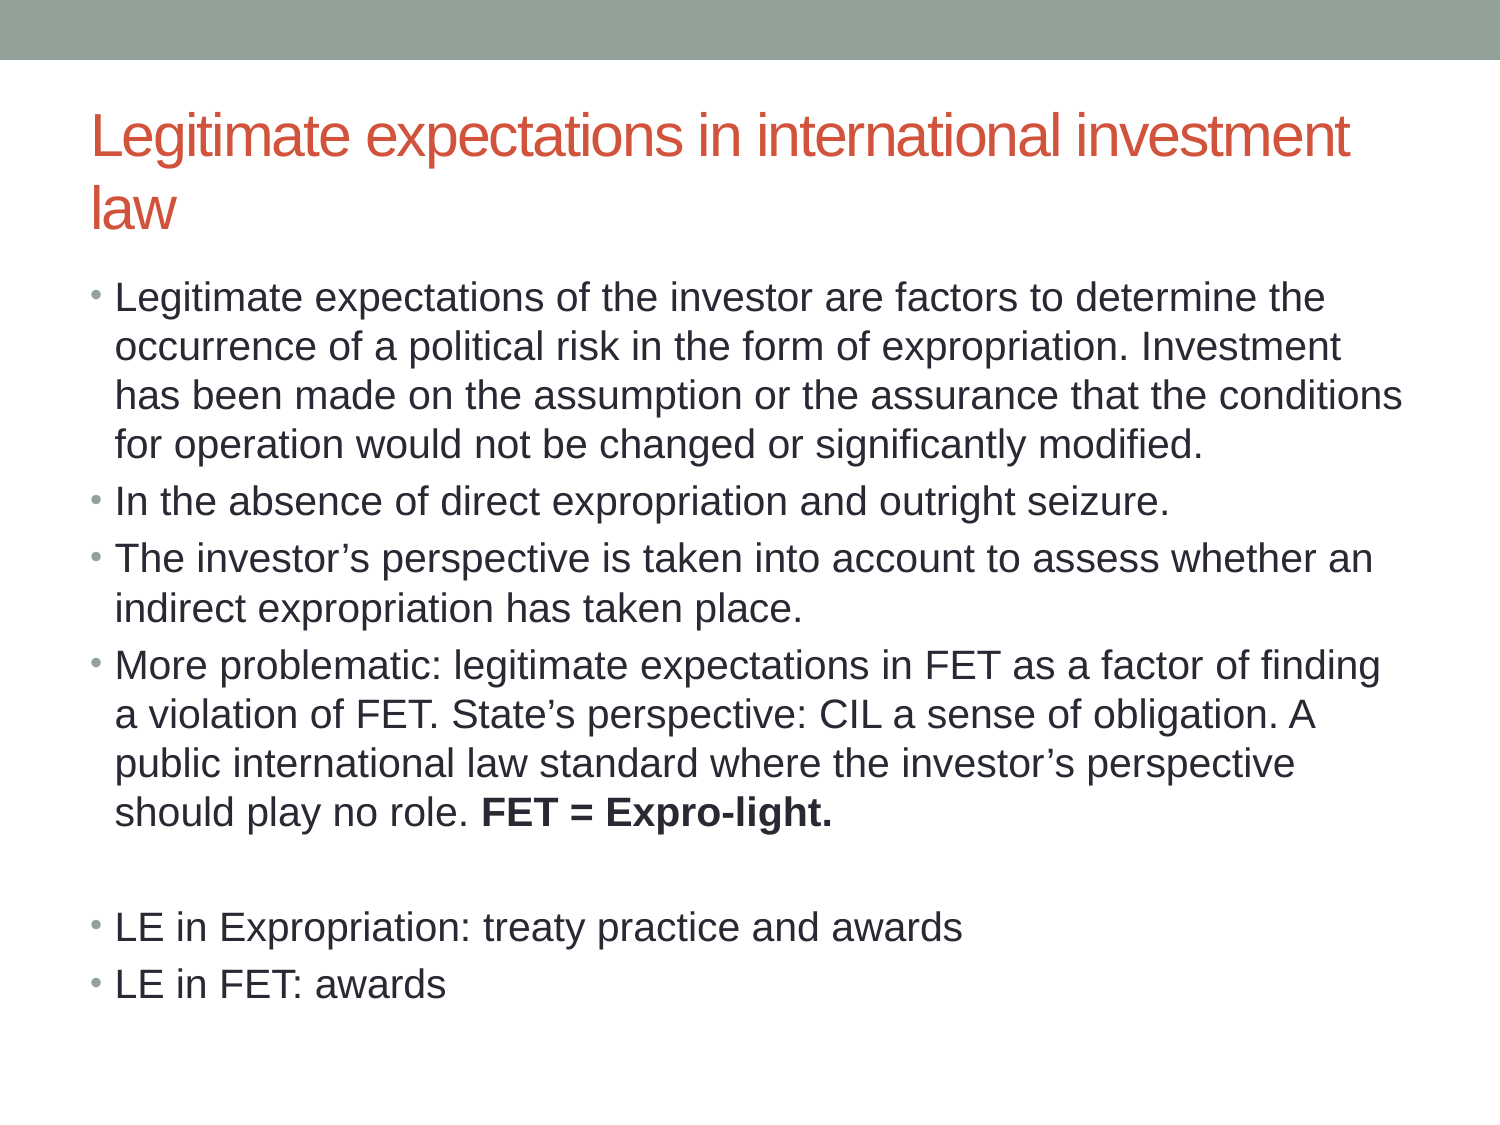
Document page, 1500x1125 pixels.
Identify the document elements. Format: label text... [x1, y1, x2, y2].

title Legitimate expectations in international investment law [75, 87, 1425, 250]
list Legitimate expectations of the investor are factors to determine the occurrence of a political risk in the form of expropriation. Investment has been made on the assumption or the assurance that the conditions for operation would not be changed or significantly modified. In the absence of direct expropriation and outright seizure. The investor’s perspective is taken into account to assess whether an indirect expropriation has taken place. More problematic: legitimate expectations in FET as a factor of finding a violation of FET. State’s perspective: CIL a sense of obligation. A public international law standard where the investor’s perspective should play no role. FET = Expro-light. LE in Expropriation: treaty practice and awards LE in FET: awards [75, 262, 1425, 1063]
